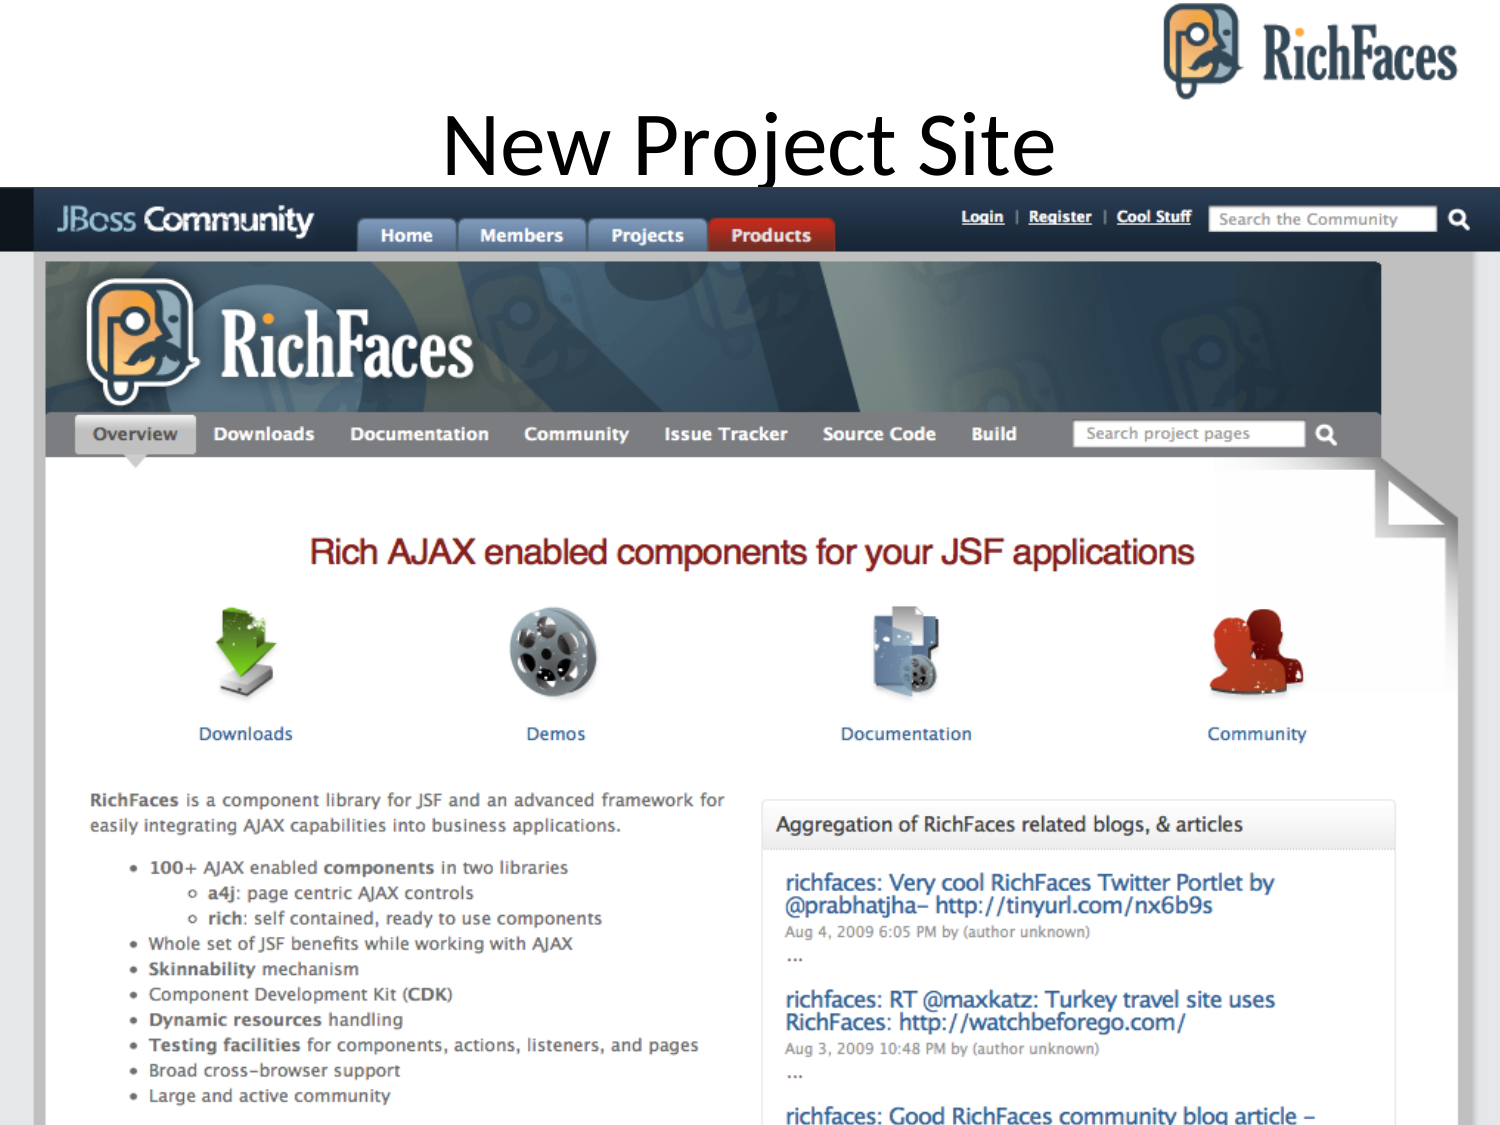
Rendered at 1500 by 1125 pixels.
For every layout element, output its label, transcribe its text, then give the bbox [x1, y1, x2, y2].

picture [0, 0, 1500, 1125]
title New Project Site [75, 45, 1426, 187]
